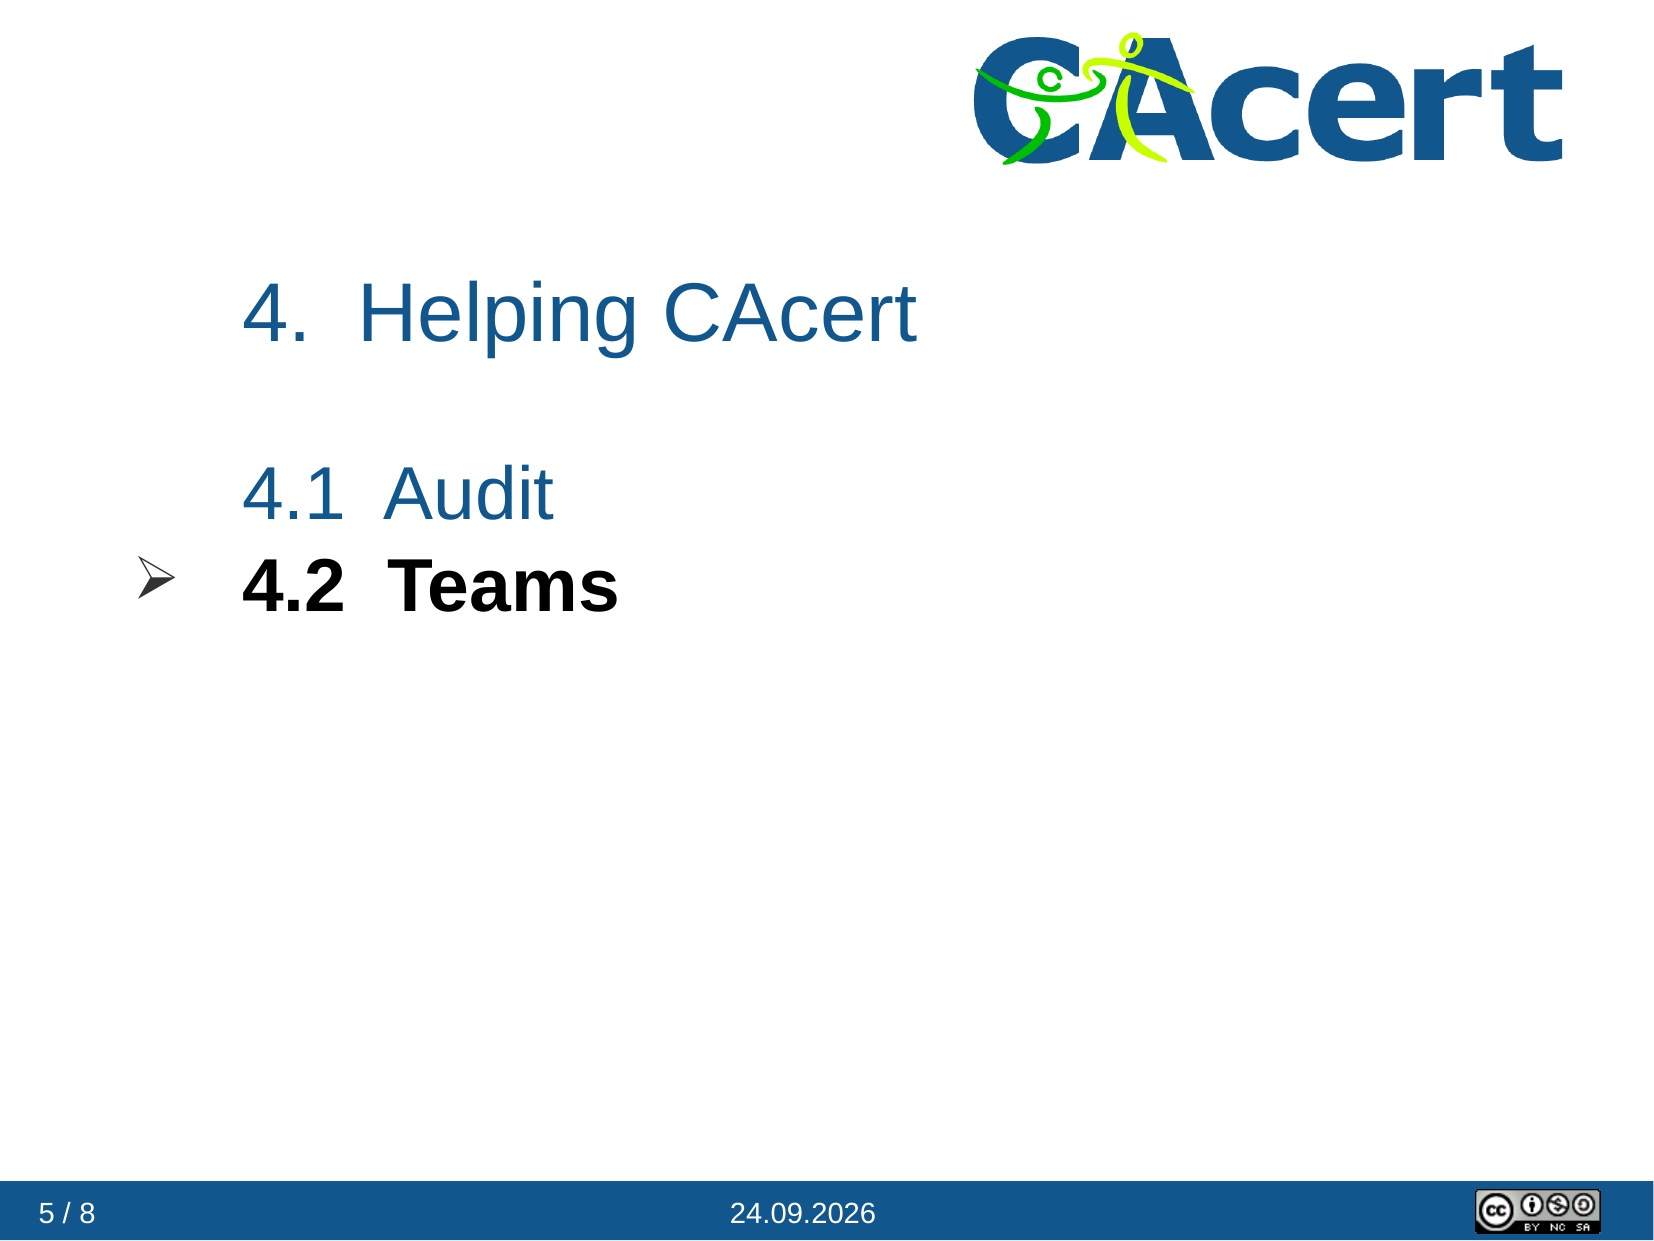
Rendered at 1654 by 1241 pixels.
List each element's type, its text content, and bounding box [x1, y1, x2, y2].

text_box [118, 265, 237, 635]
title 4. Helping CAcert 4.1 Audit 4.2 Teams [242, 265, 1565, 629]
picture [972, 30, 1564, 166]
picture [1475, 1189, 1601, 1234]
